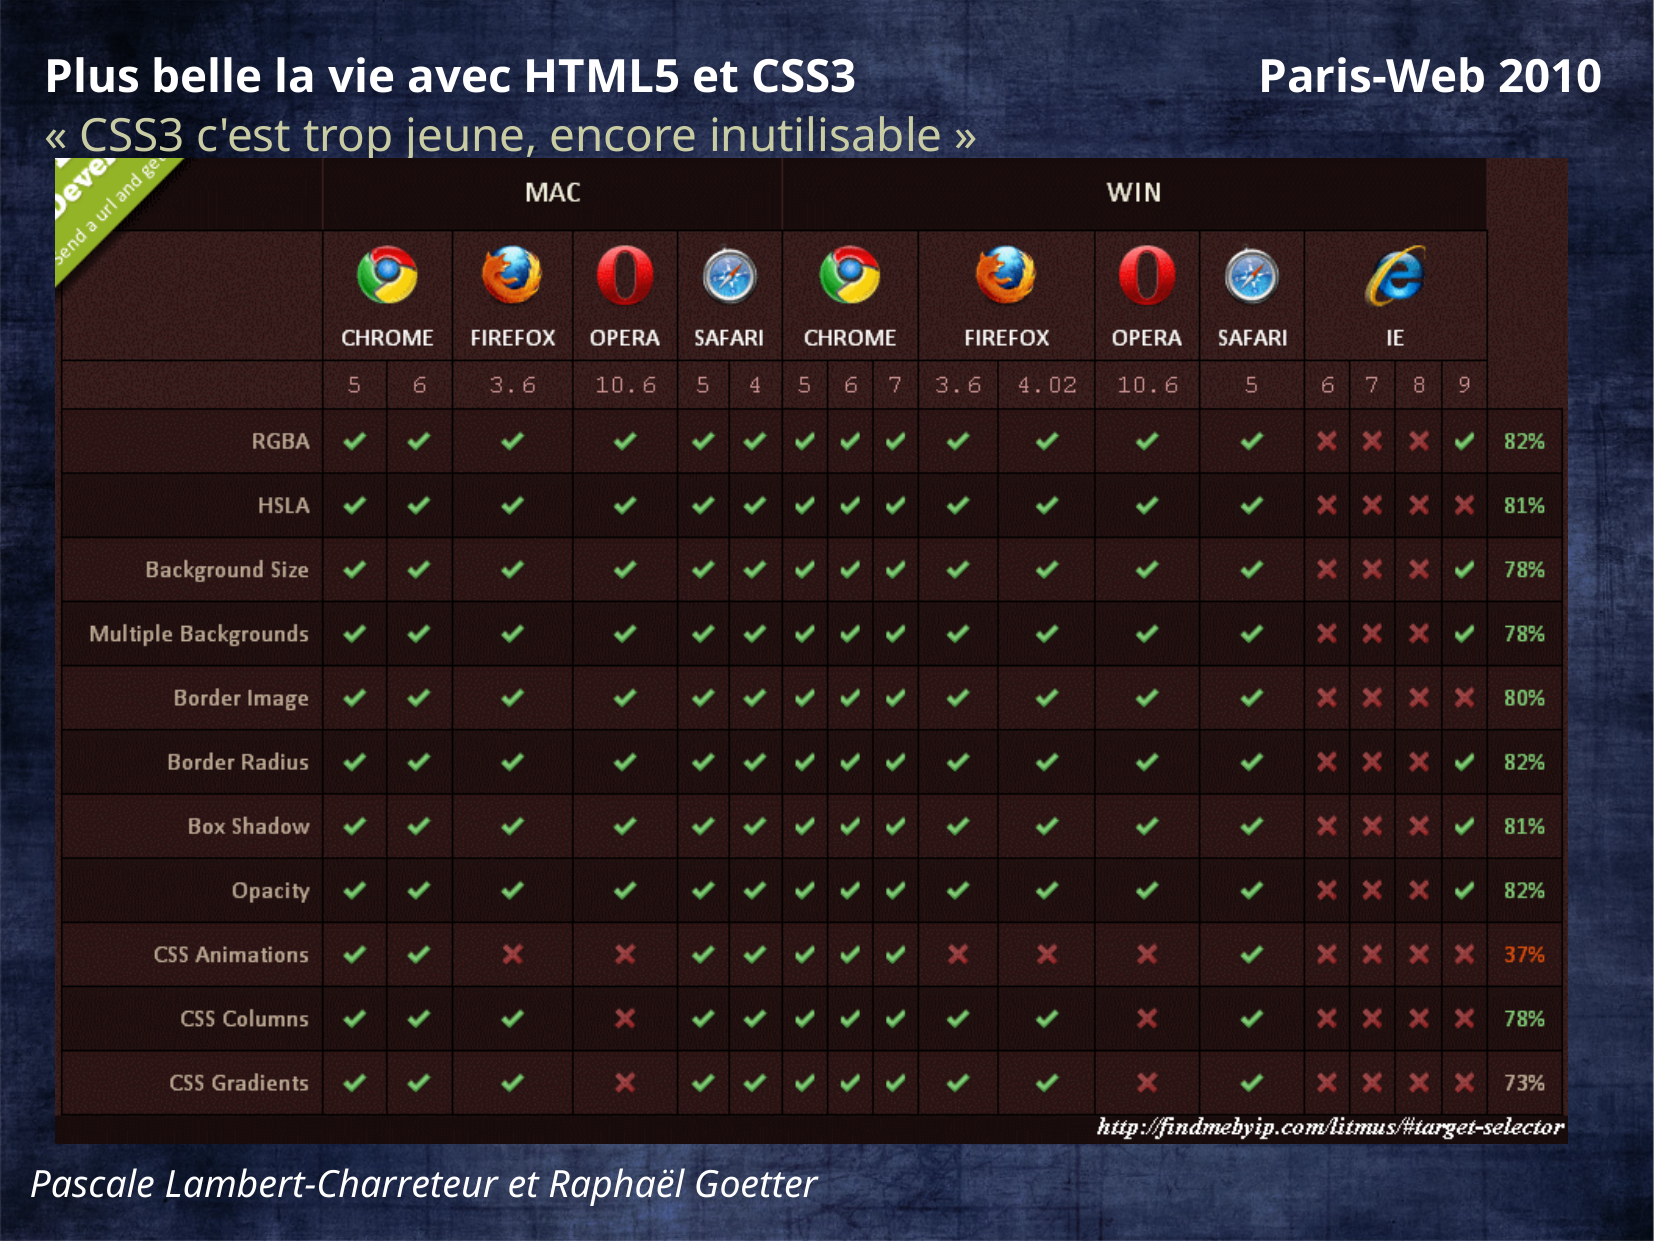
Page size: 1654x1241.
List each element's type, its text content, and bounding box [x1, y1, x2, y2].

picture [0, 0, 1654, 1241]
text_box Plus belle la vie avec HTML5 et CSS3 [29, 29, 1063, 88]
text_box Pascale Lambert-Charreteur et Raphaël Goetter [29, 1157, 1329, 1201]
text_box « CSS3 c'est trop jeune, encore inutilisable » [29, 88, 1063, 156]
